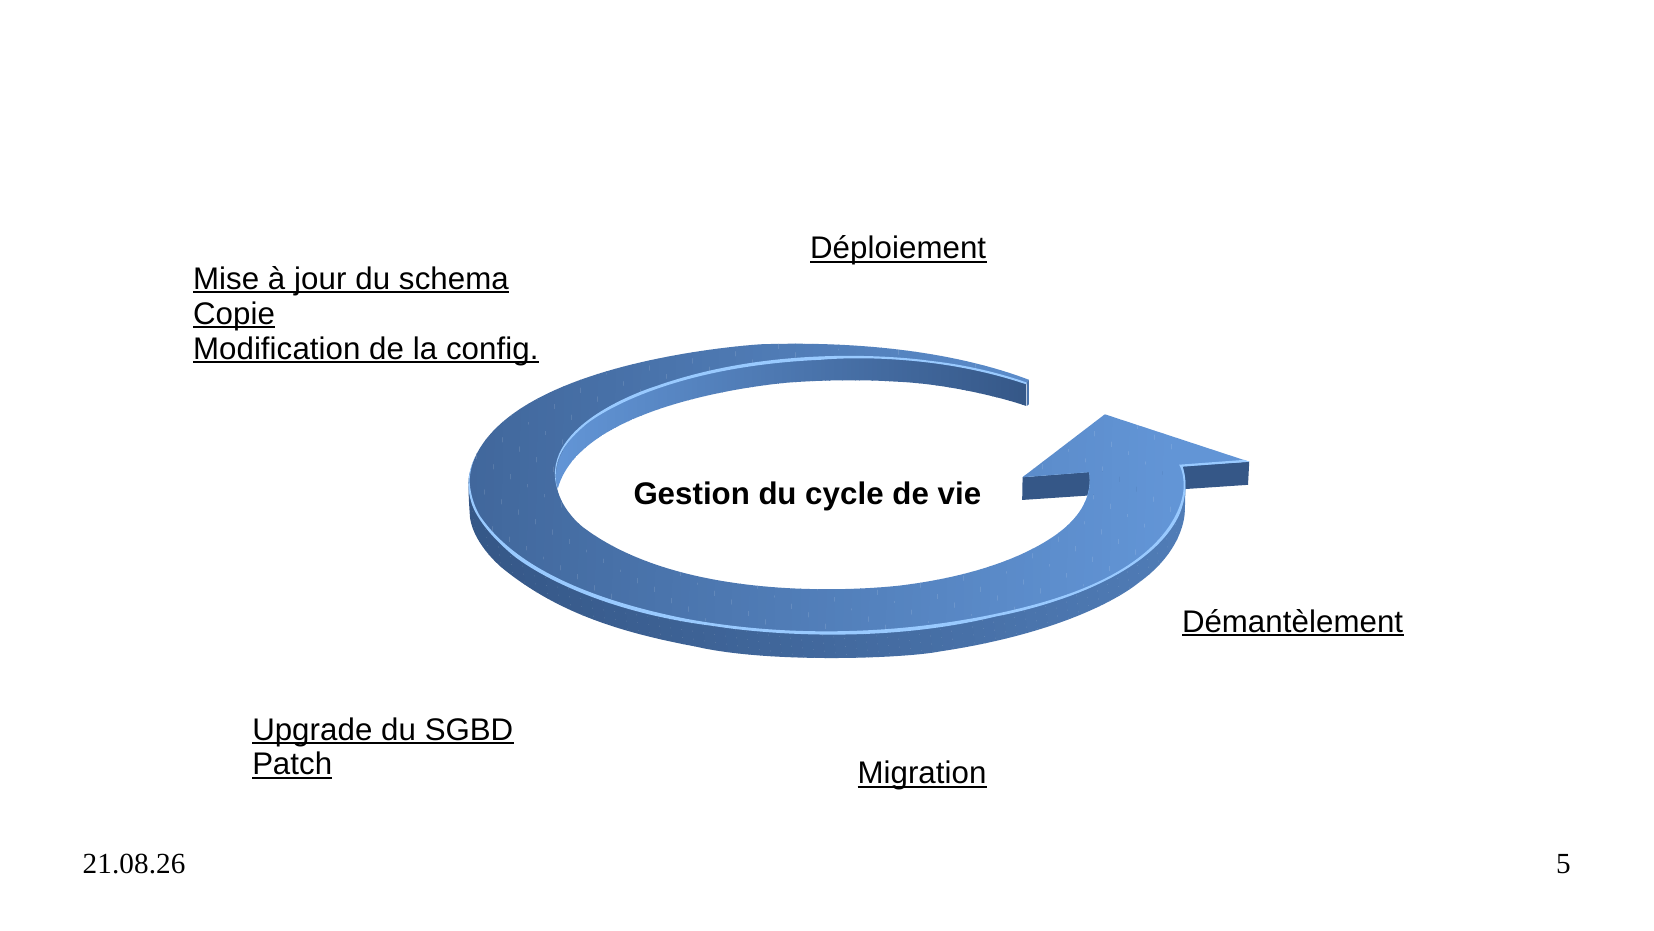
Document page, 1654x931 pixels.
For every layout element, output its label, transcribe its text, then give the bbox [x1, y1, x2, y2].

text_box Migration [842, 748, 1002, 798]
subtitle [82, 217, 1571, 931]
picture [455, 330, 1259, 669]
text_box Déploiement [795, 223, 1002, 273]
text_box Upgrade du SGBD Patch [237, 704, 763, 859]
text_box Démantèlement [1167, 596, 1419, 647]
text_box Mise à jour du schema Copie Modification de la config. [178, 254, 555, 374]
